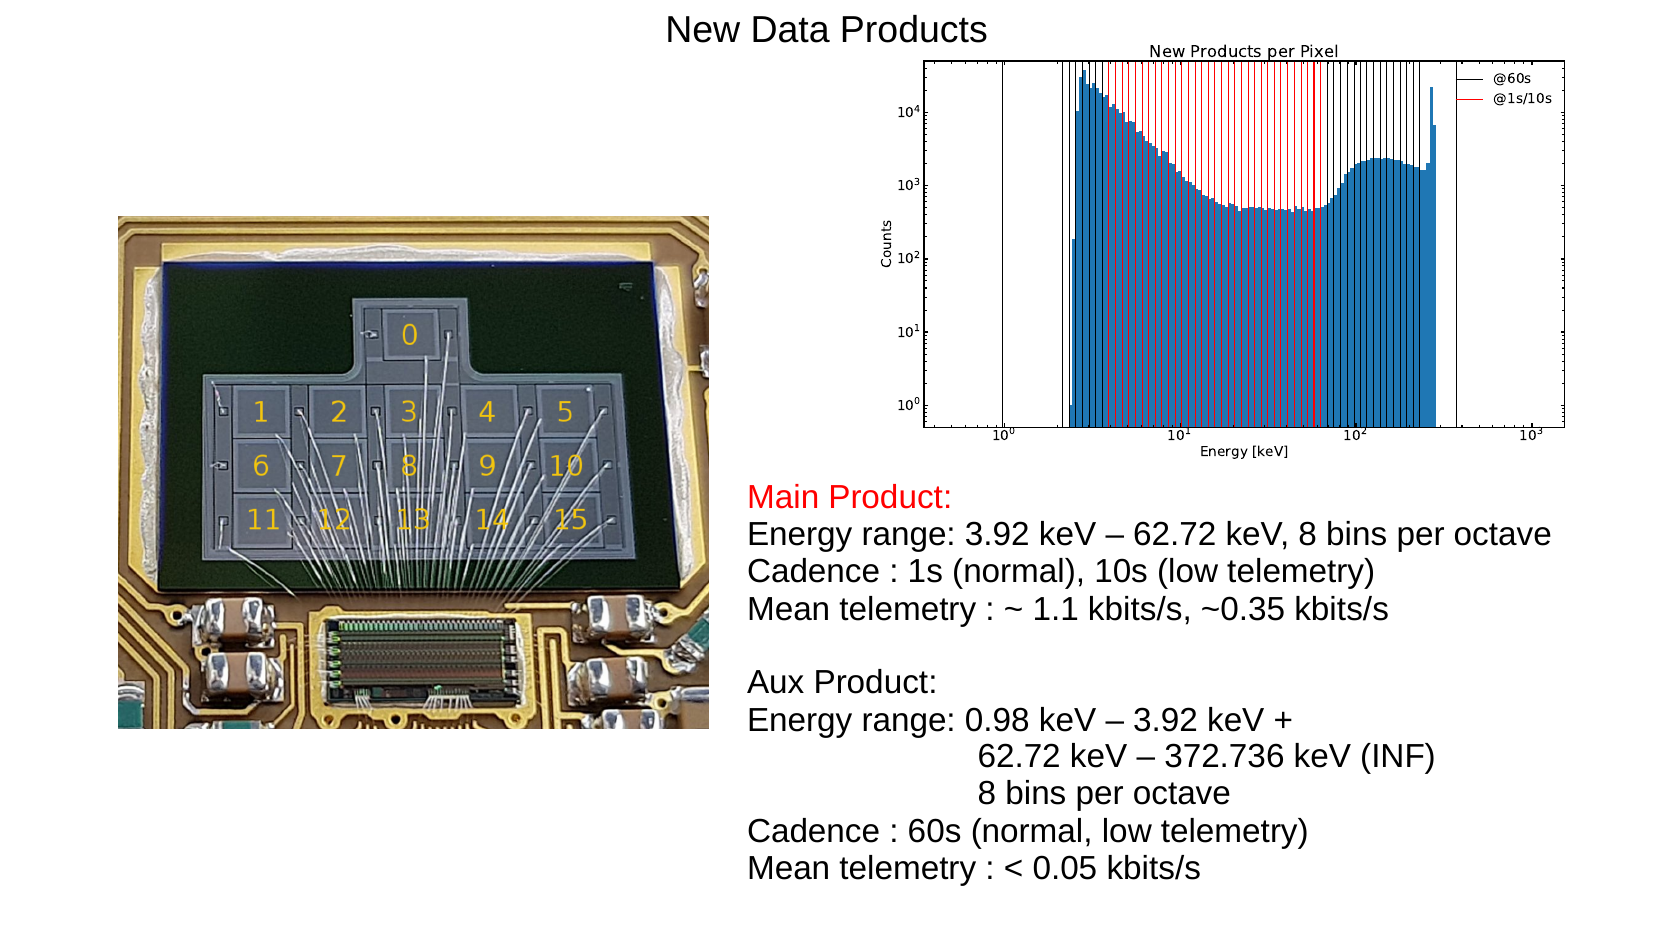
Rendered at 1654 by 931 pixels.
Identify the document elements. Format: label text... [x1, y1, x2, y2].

picture [118, 216, 709, 729]
text_box New Data Products [650, 1, 1003, 58]
text_box Main Product: Energy range: 3.92 keV – 62.72 keV, 8 bins per octave Cadence : 1s (normal), 10s (low telemetry) Mean telemetry : ~ 1.1 kbits/s, ~0.35 kbits/s Aux Product: Energy range: 0.98 keV – 3.92 keV + 62.72 keV – 372.736 keV (INF) 8 bins per octave Cadence : 60s (normal, low telemetry) Mean telemetry : < 0.05 kbits/s [732, 471, 1654, 931]
picture [820, 4, 1648, 471]
